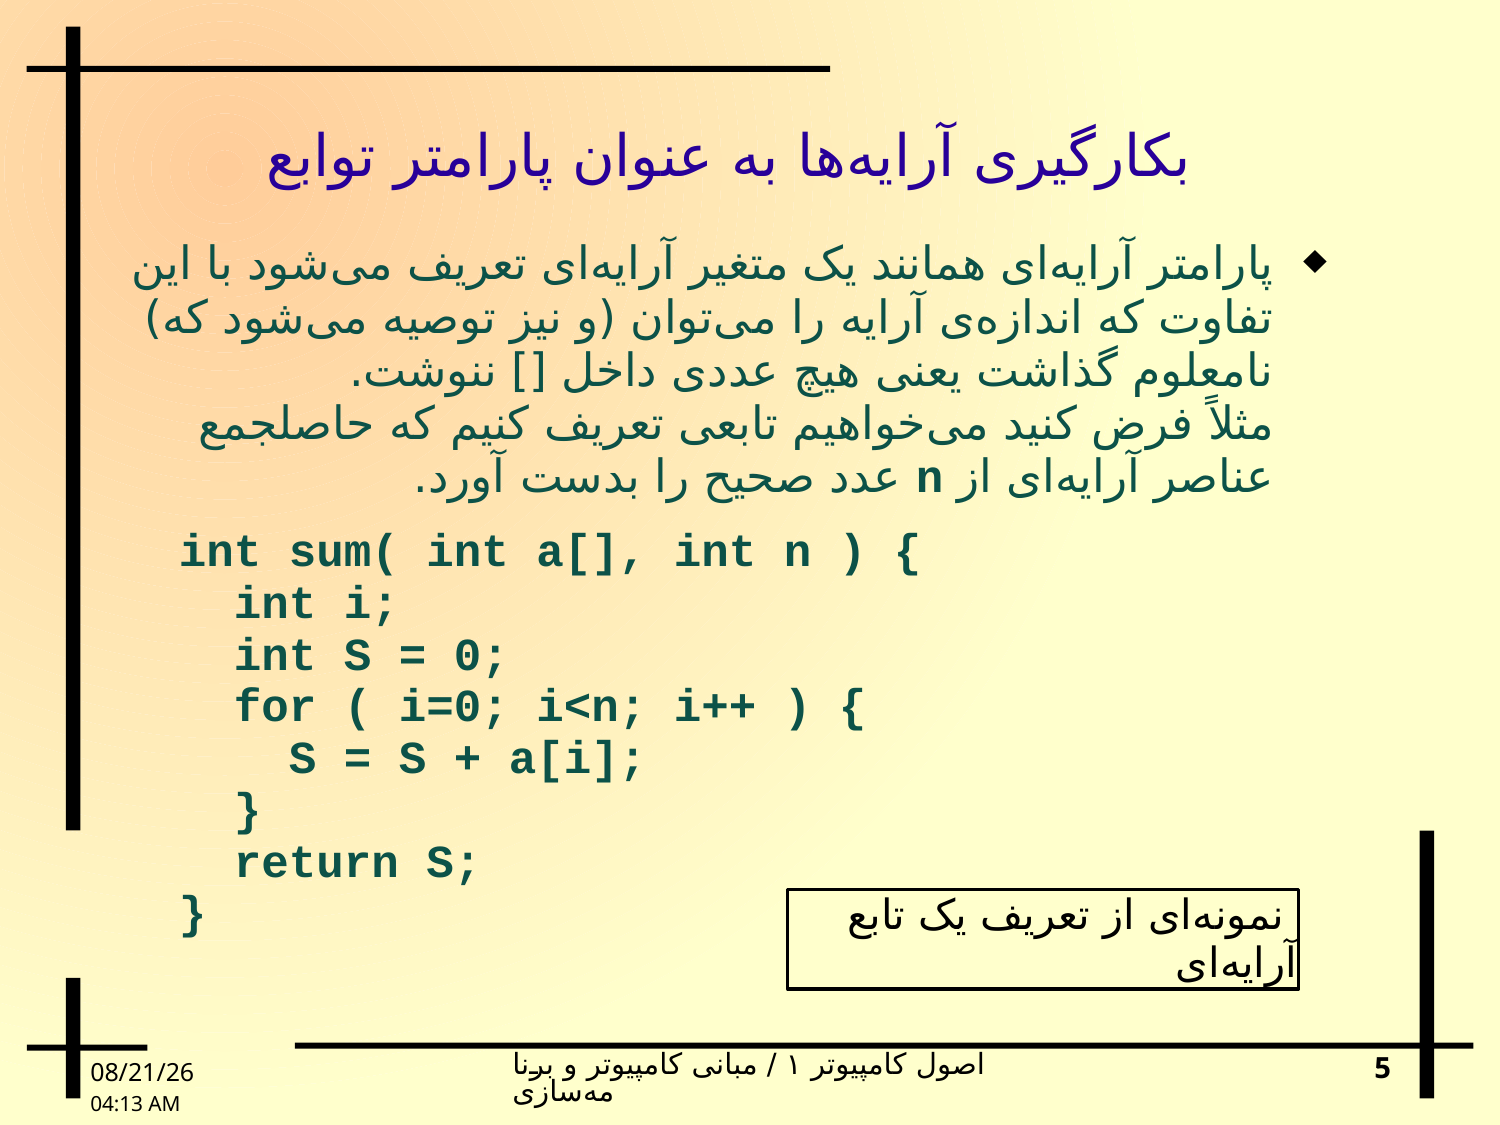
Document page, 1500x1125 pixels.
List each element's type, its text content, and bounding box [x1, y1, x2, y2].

list پارامتر آرایه‌ای همانند یک متغیر آرایه‌ای تعریف می‌شود با این تفاوت که اندازه‌ی آرایه را می‌توان (و نیز توصیه می‌شود که) نامعلوم گذاشت یعنی هیچ عددی داخل [] ننوشت. مثلاً فرض کنید می‌خواهیم تابعی تعریف کنیم که حاصلجمع عناصر آرایه‌ای از n عدد صحیح را بدست آورد. int sum( int a[], int n ) { int i; int S = 0; for ( i=0; i<n; i++ ) { S = S + a[i]; } return S; } [126, 237, 1398, 1031]
title بکارگیری آرایه‌ها به عنوان پارامتر توابع [113, 97, 1344, 217]
title نمونه‌ای از تعریف یک تابع آرایه‌ای [787, 901, 1299, 977]
